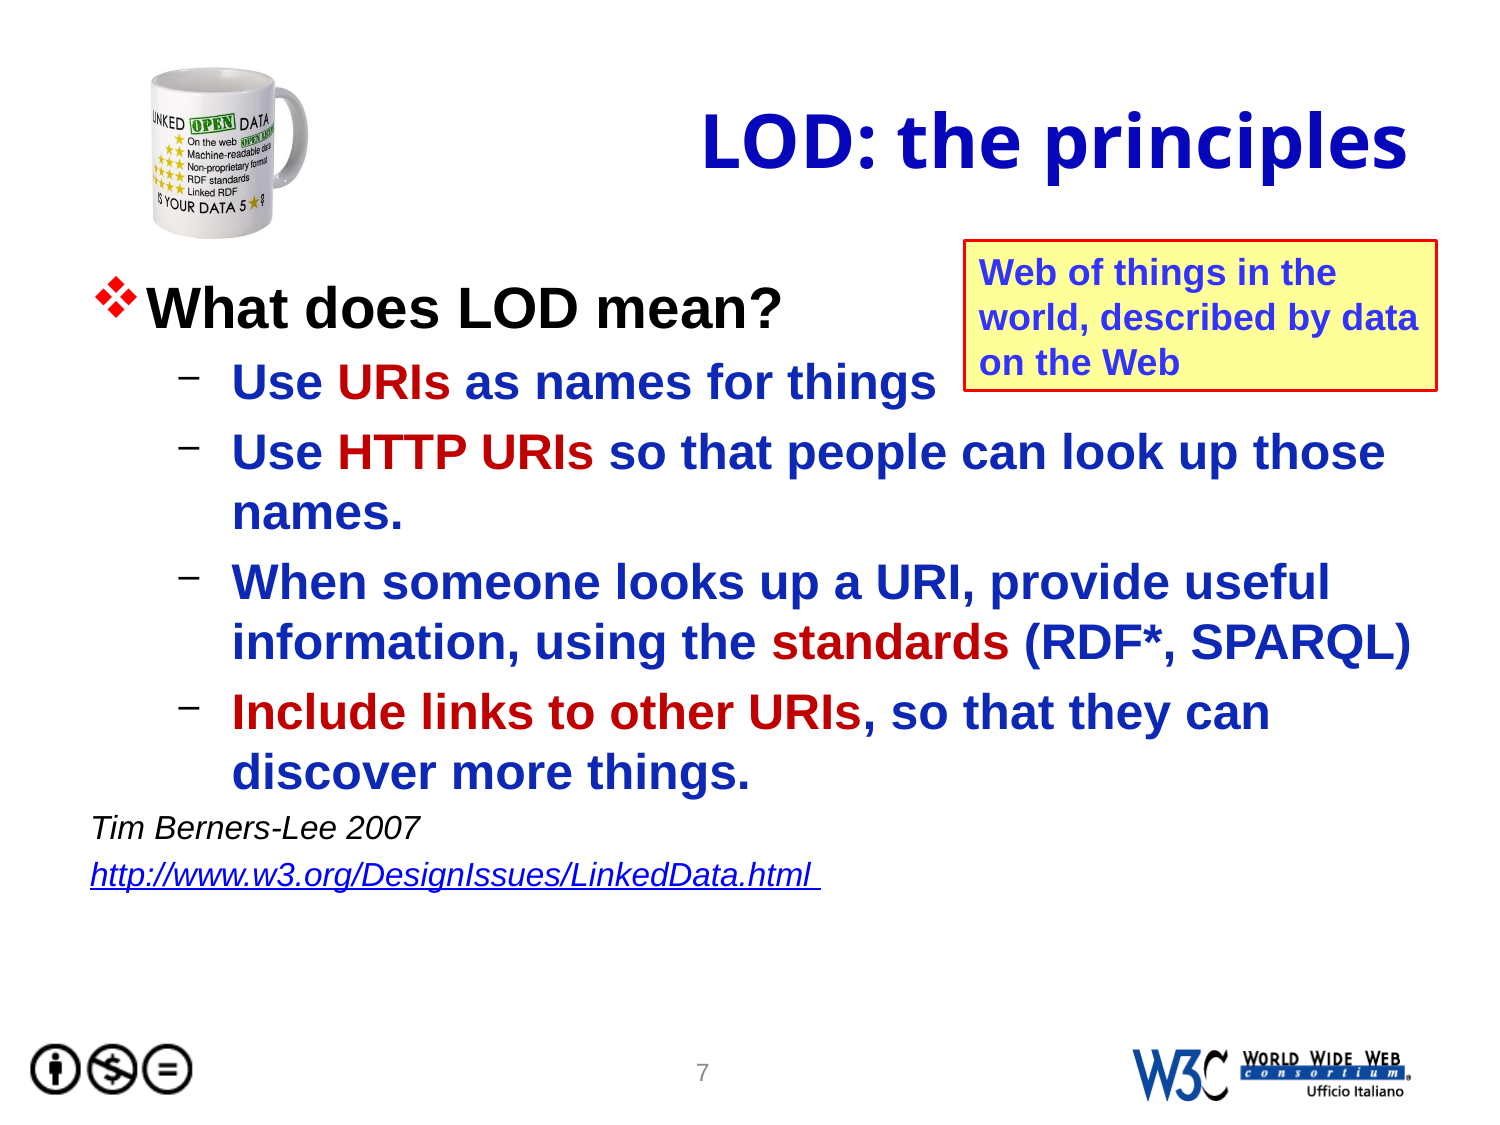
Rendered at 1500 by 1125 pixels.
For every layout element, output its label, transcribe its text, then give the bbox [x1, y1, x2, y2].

title LOD: the principles [75, 45, 1425, 233]
list What does LOD mean? Use URIs as names for things Use HTTP URIs so that people can look up those names. When someone looks up a URI, provide useful information, using the standards (RDF*, SPARQL) Include links to other URIs, so that they can discover more things. Tim Berners-Lee 2007 http://www.w3.org/DesignIssues/LinkedData.html [75, 262, 1436, 1005]
picture [15, 1022, 205, 1106]
slide_number <number> [680, 1041, 761, 1102]
picture [141, 65, 317, 241]
picture [1132, 1049, 1412, 1102]
text_box Web of things in the world, described by data on the Web [964, 240, 1437, 391]
